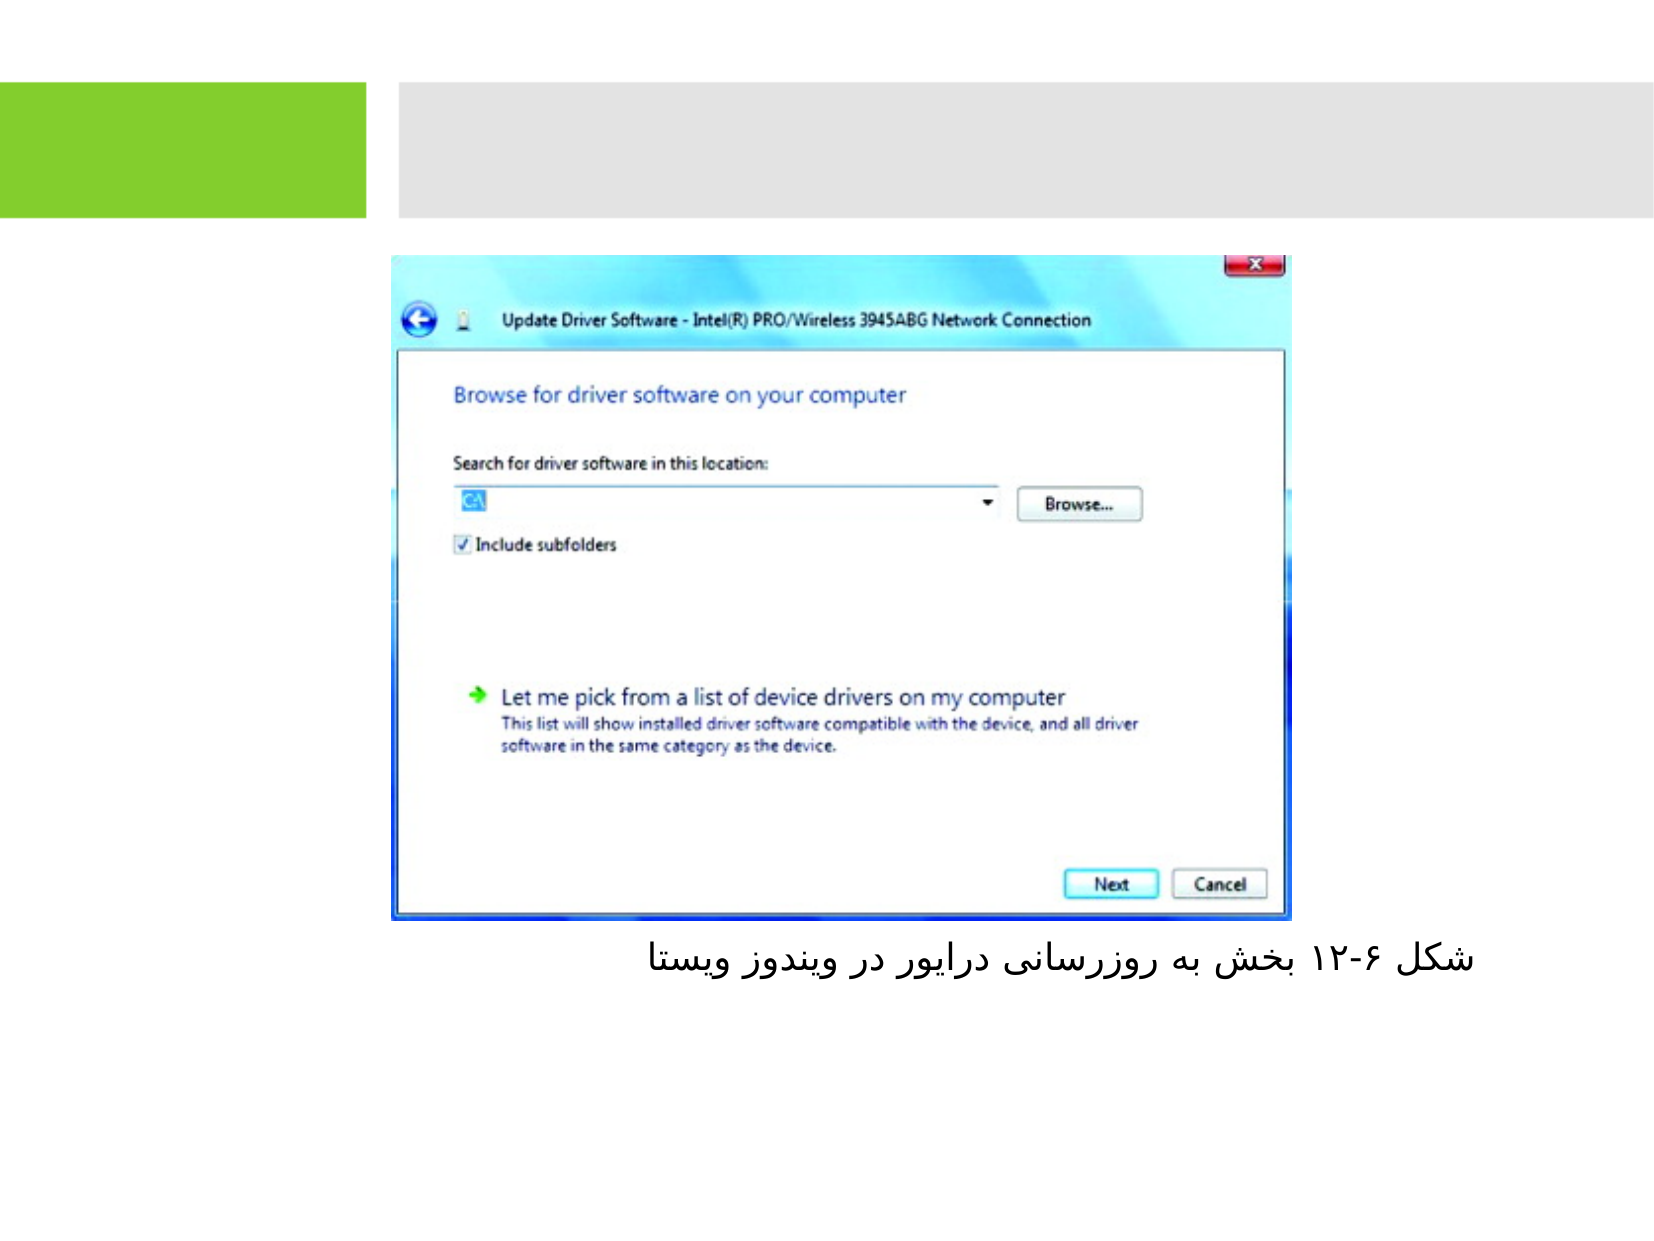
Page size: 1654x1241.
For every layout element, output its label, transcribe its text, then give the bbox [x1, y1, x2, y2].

picture [0, 0, 1654, 1241]
text_box شکل ۶-۱۲ بخش به روزرسانی درایور در ویندوز ویستا [379, 925, 1491, 986]
